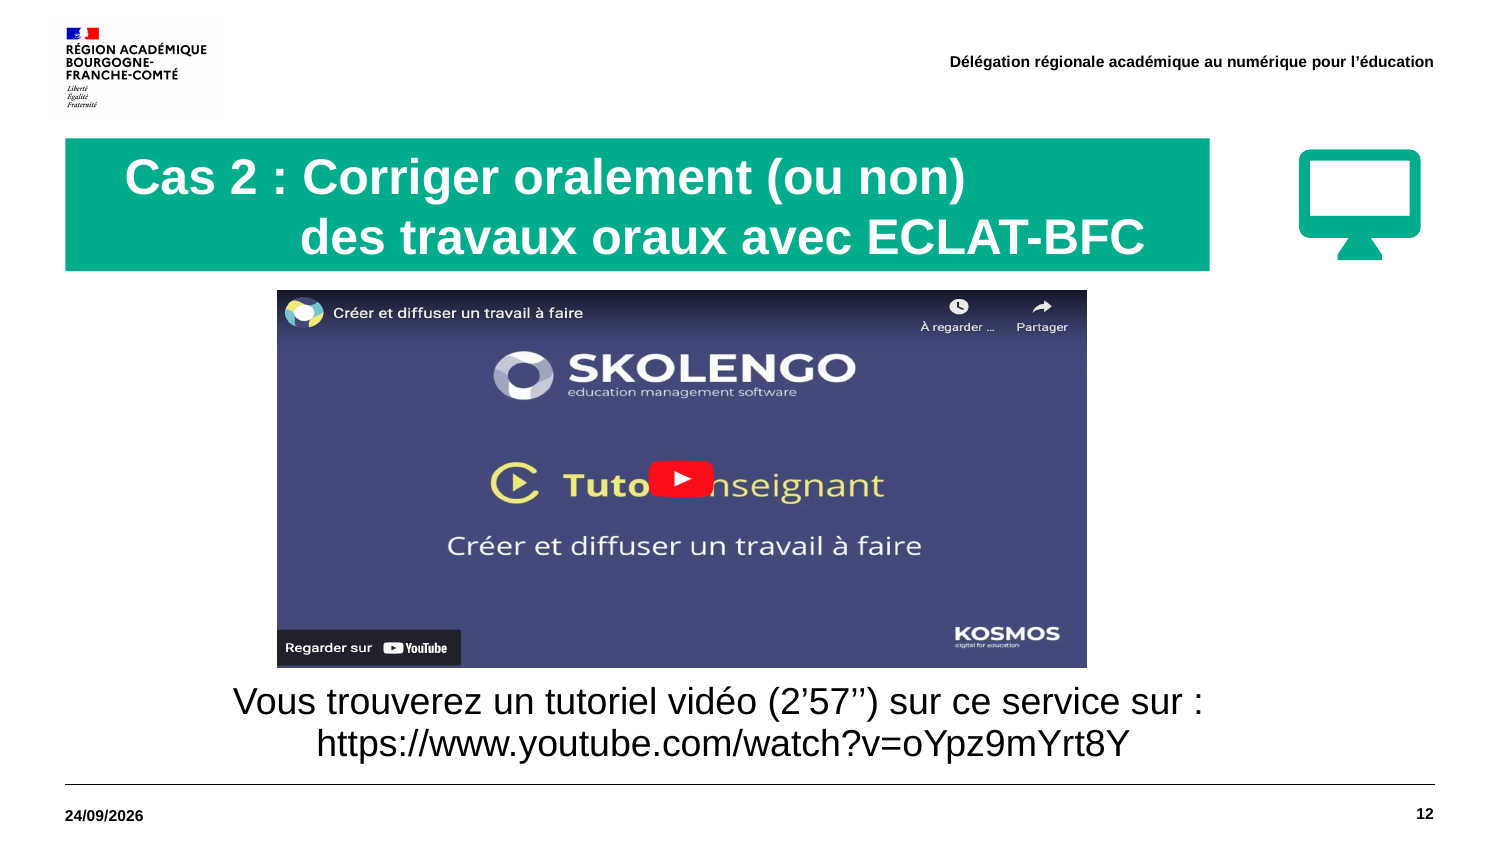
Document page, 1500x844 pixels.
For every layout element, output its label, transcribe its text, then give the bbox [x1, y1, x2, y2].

text_box Délégation régionale académique au numérique pour l’éducation [470, 32, 1435, 90]
text_box <numéro> [1213, 784, 1434, 843]
text_box Vous trouverez un tutoriel vidéo (2’57’’) sur ce service sur : https://www.youtube.com/watch?v=oYpz9mYrt8Y [65, 673, 1382, 801]
picture [55, 16, 218, 119]
text_box 18/02/2022 [64, 787, 244, 843]
text_box Cas 2 : Corriger oralement (ou non) des travaux oraux avec ECLAT-BFC avec des annotations orales [65, 138, 1210, 272]
picture [277, 290, 1087, 668]
